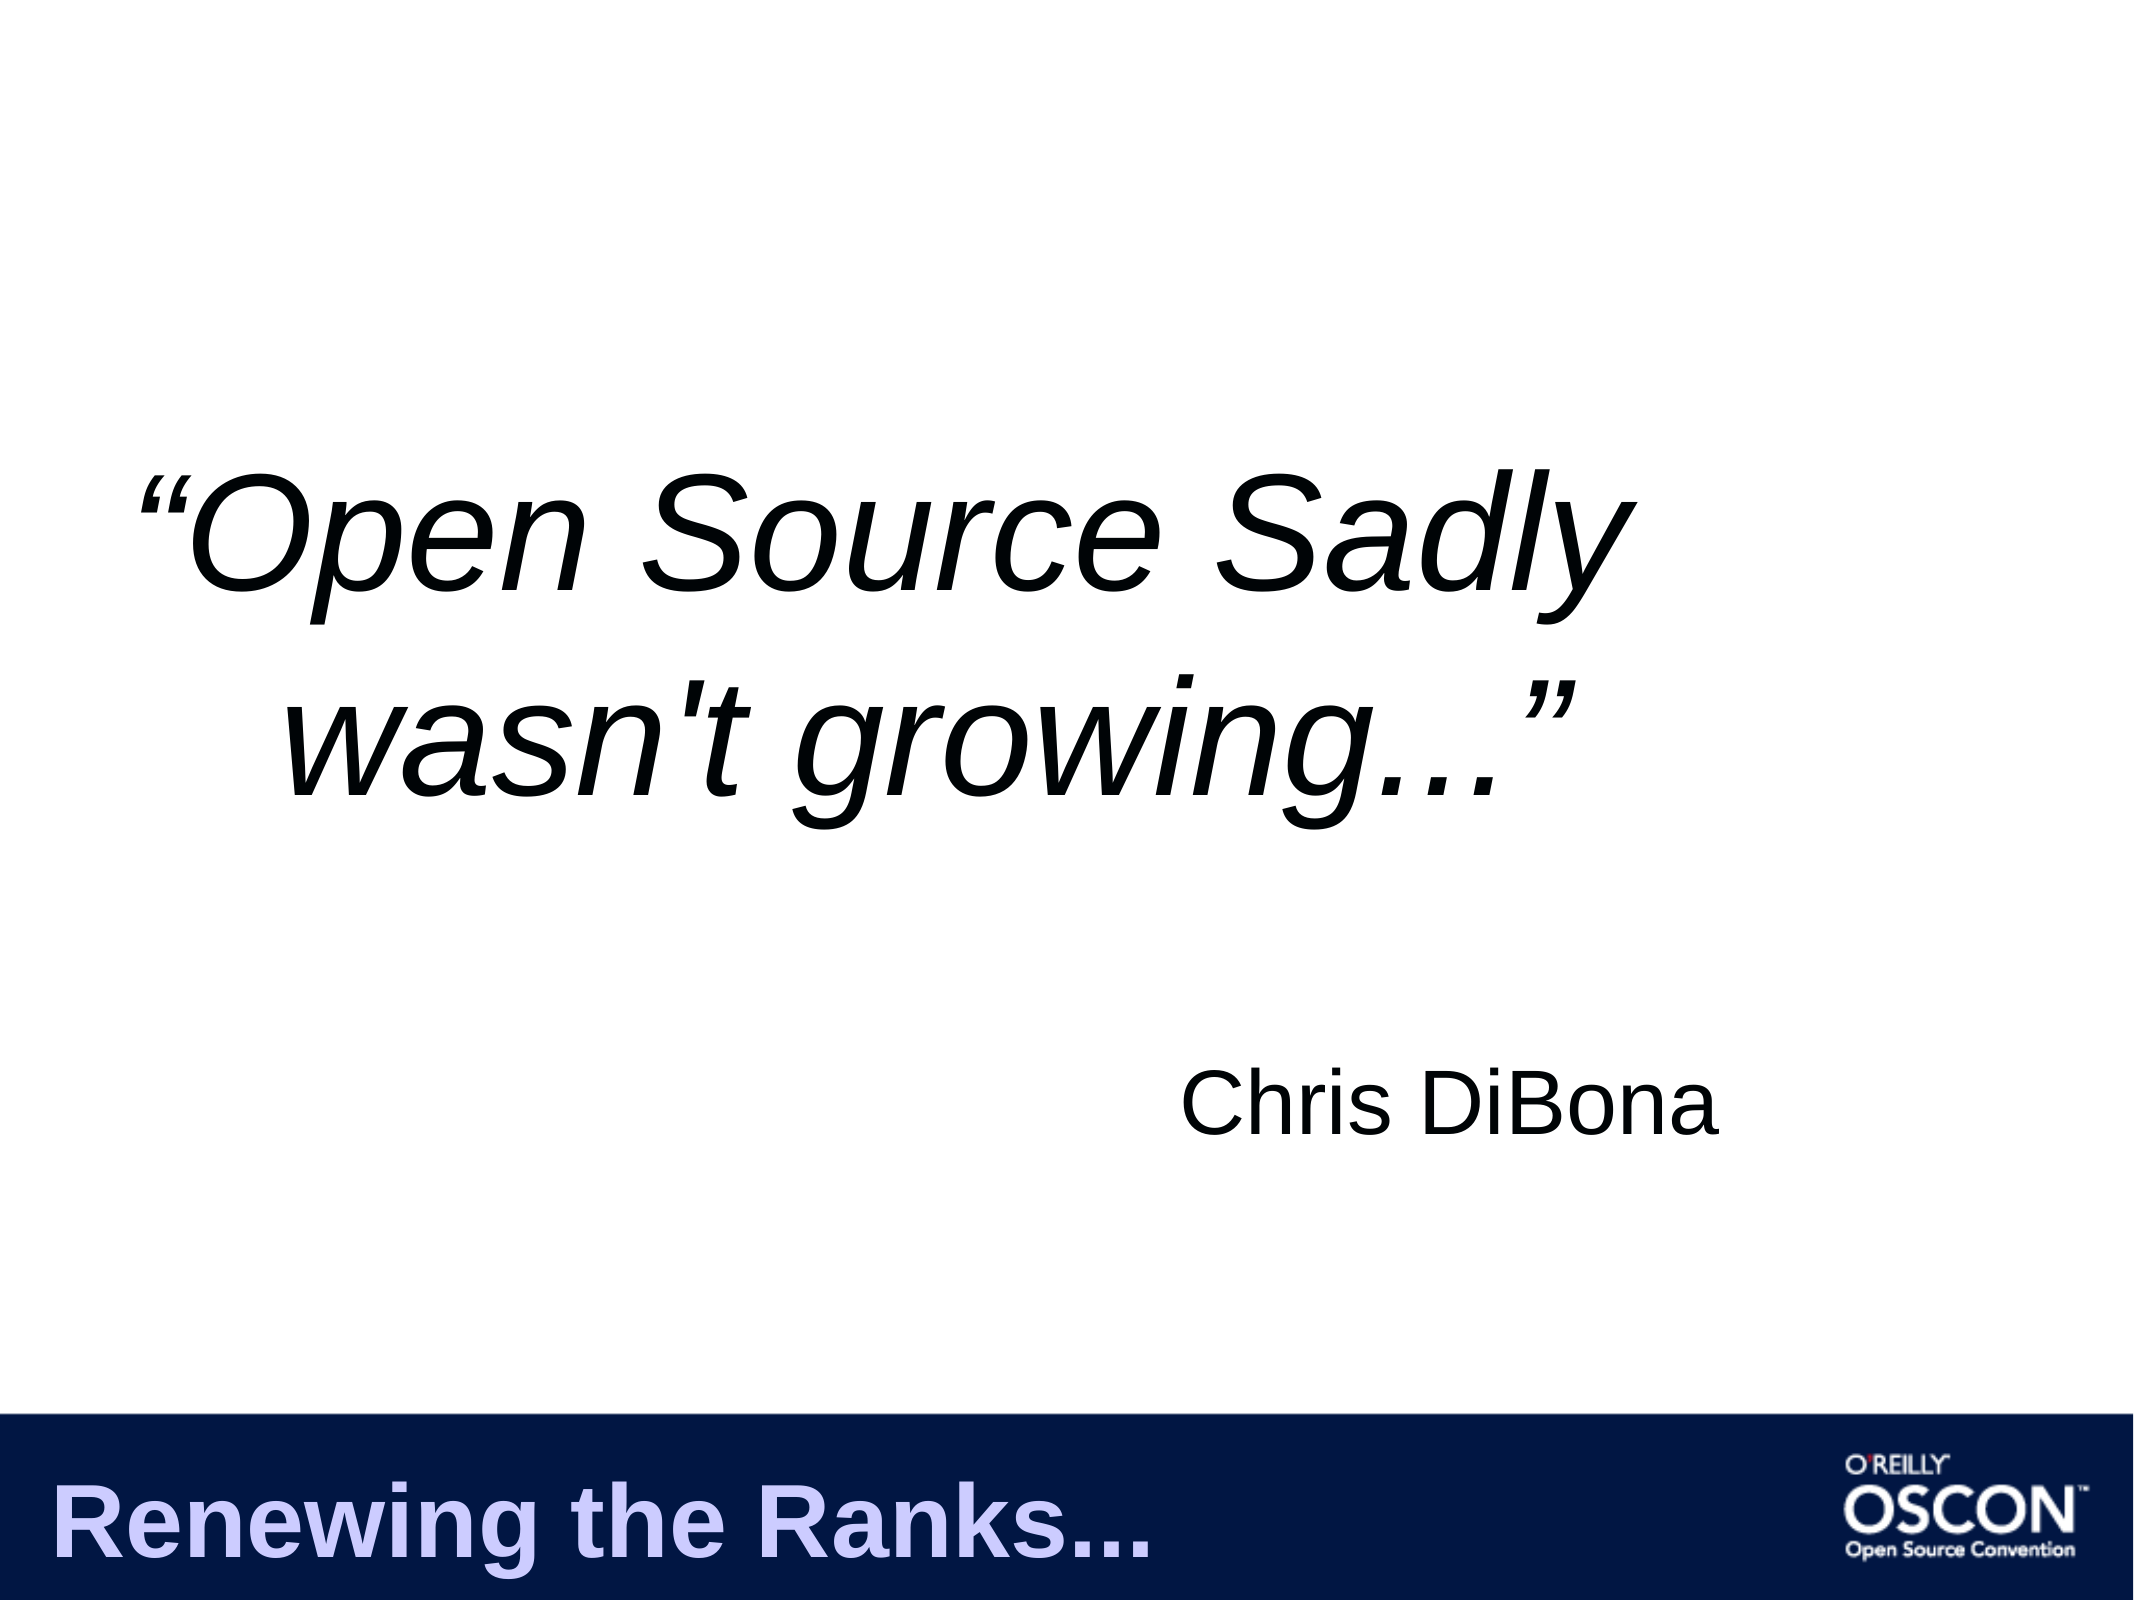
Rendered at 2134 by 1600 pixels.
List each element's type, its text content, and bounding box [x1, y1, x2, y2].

picture [0, 0, 2134, 1600]
subtitle “Open Source Sadly wasn't growing...” Chris DiBona [41, 290, 2094, 1311]
title Renewing the Ranks... [41, 1432, 2094, 1600]
